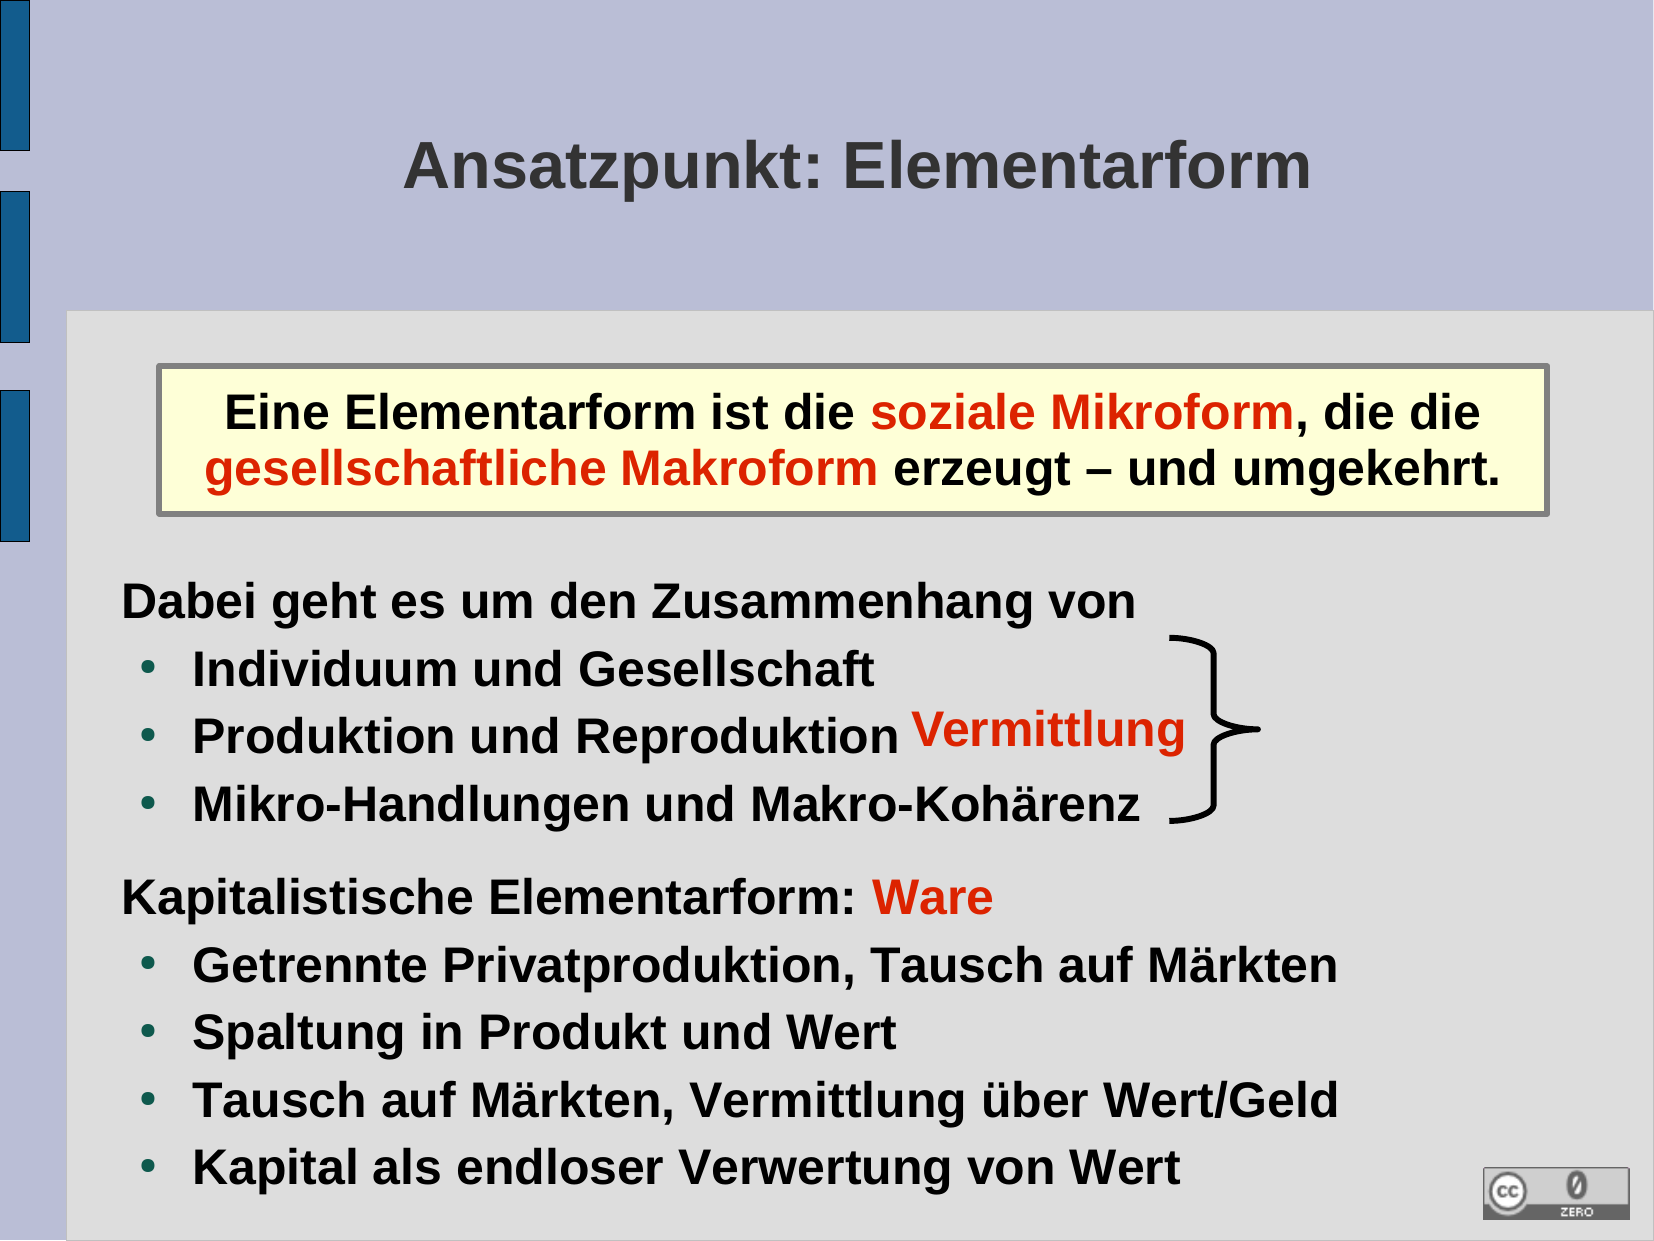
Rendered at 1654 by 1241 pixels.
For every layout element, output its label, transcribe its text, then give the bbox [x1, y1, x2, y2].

list Dabei geht es um den Zusammenhang von Individuum und Gesellschaft Produktion und Reproduktion Mikro-Handlungen und Makro-Kohärenz Kapitalistische Elementarform: Ware Getrennte Privatproduktion, Tausch auf Märkten Spaltung in Produkt und Wert Tausch auf Märkten, Vermittlung über Wert/Geld Kapital als endloser Verwertung von Wert [121, 344, 1625, 1196]
text_box Vermittlung [1169, 637, 1258, 821]
text_box Eine Elementarform ist die soziale Mikroform, die die gesellschaftliche Makroform erzeugt – und umgekehrt. [159, 366, 1548, 514]
title Ansatzpunkt: Elementarform [121, 61, 1595, 269]
picture [1483, 1167, 1630, 1220]
